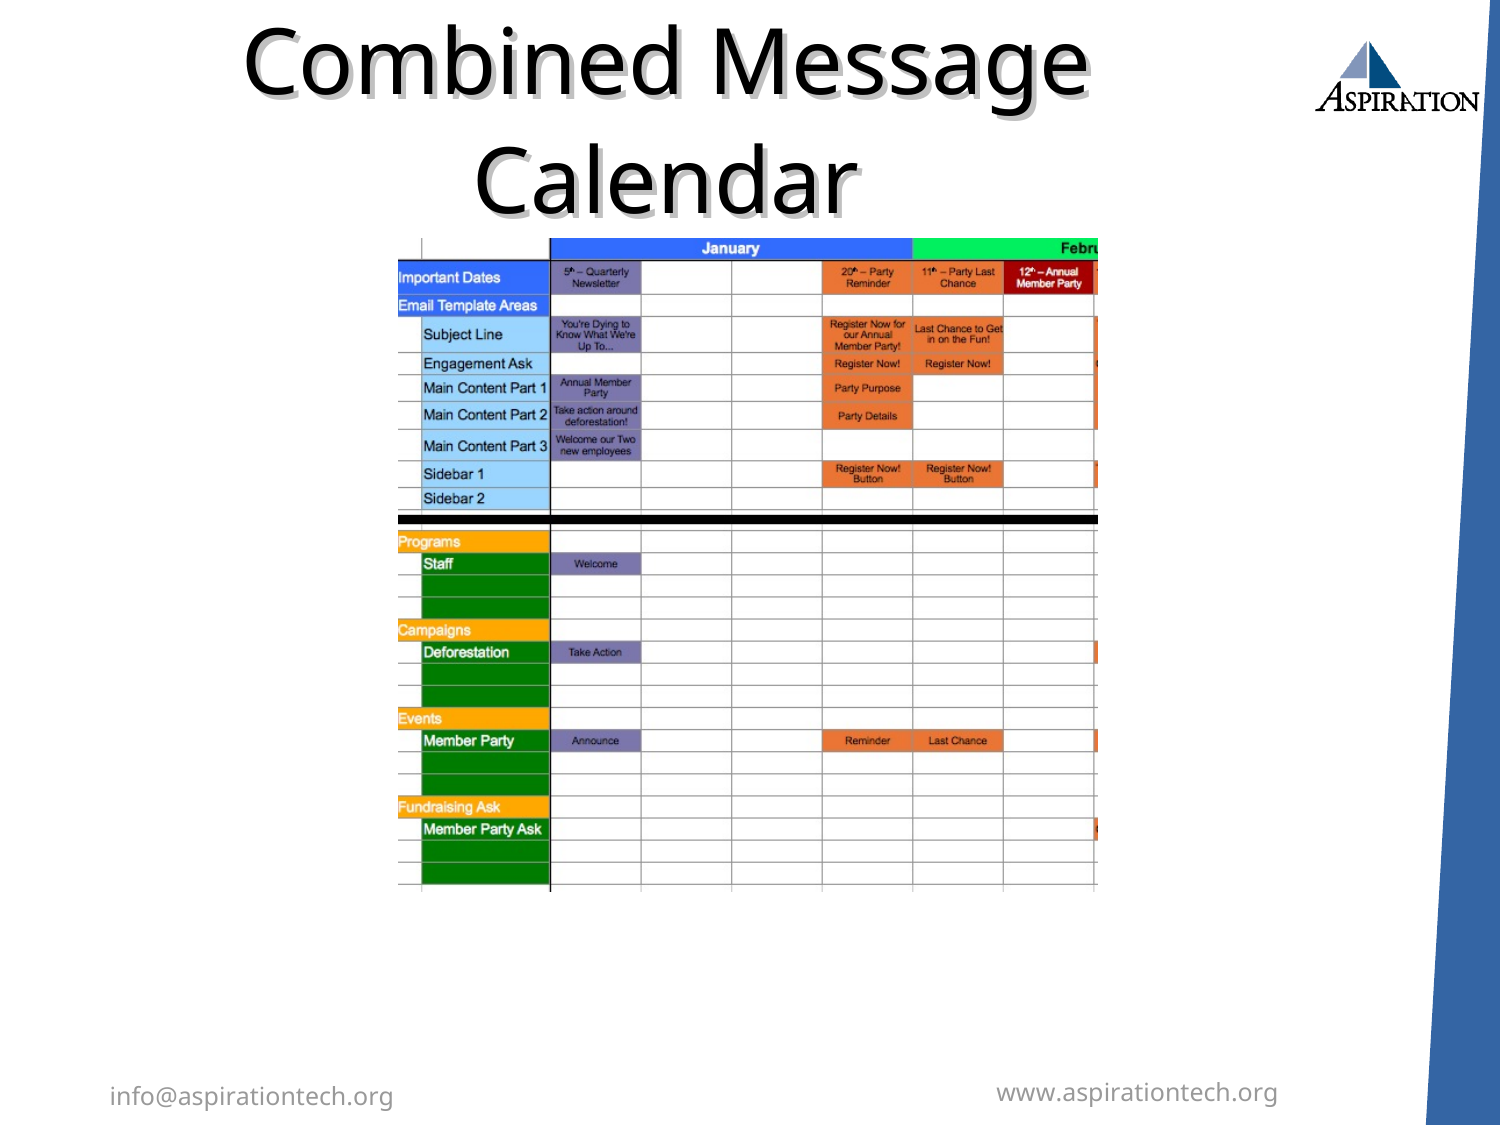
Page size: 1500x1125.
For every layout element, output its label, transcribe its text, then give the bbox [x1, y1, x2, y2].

picture [1315, 41, 1480, 120]
picture [398, 238, 1098, 892]
title Combined Message Calendar [49, 19, 1284, 206]
